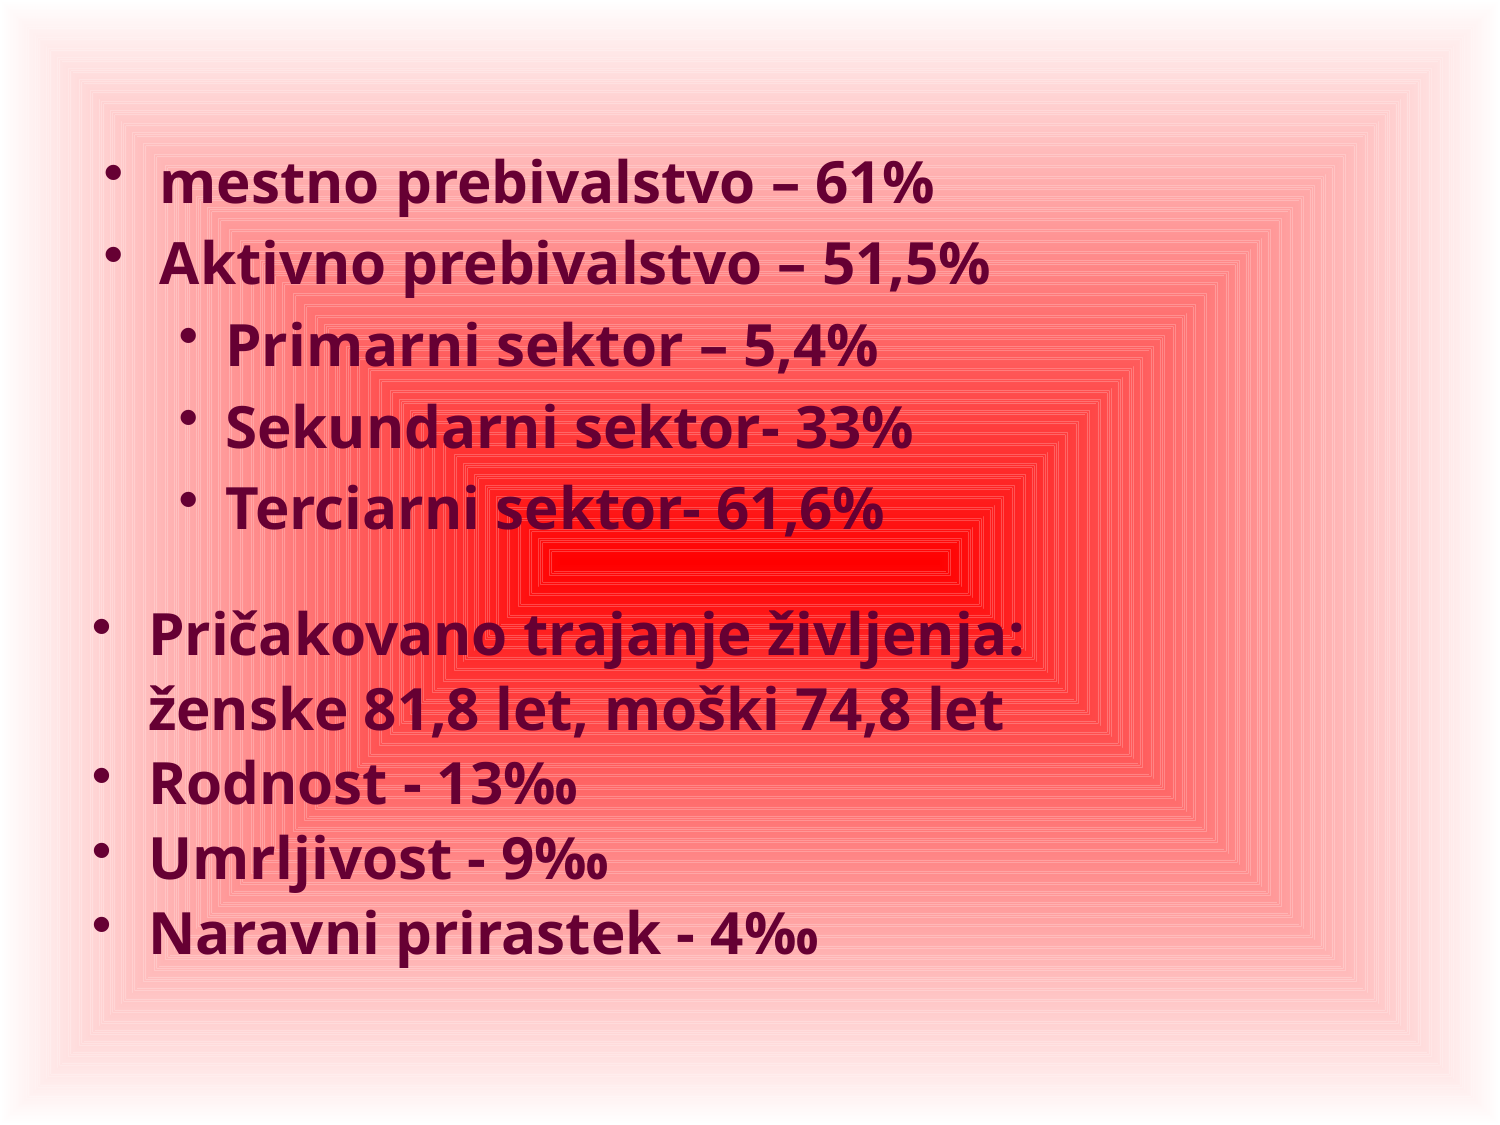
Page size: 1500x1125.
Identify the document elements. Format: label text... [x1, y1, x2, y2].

list mestno prebivalstvo – 61% Aktivno prebivalstvo – 51,5% Primarni sektor – 5,4% Sekundarni sektor- 33% Terciarni sektor- 61,6% [88, 137, 1437, 497]
list Pričakovano trajanje življenja: ženske 81,8 let, moški 74,8 let Rodnost - 13‰ Umrljivost - 9‰ Naravni prirastek - 4‰ [76, 597, 1412, 958]
